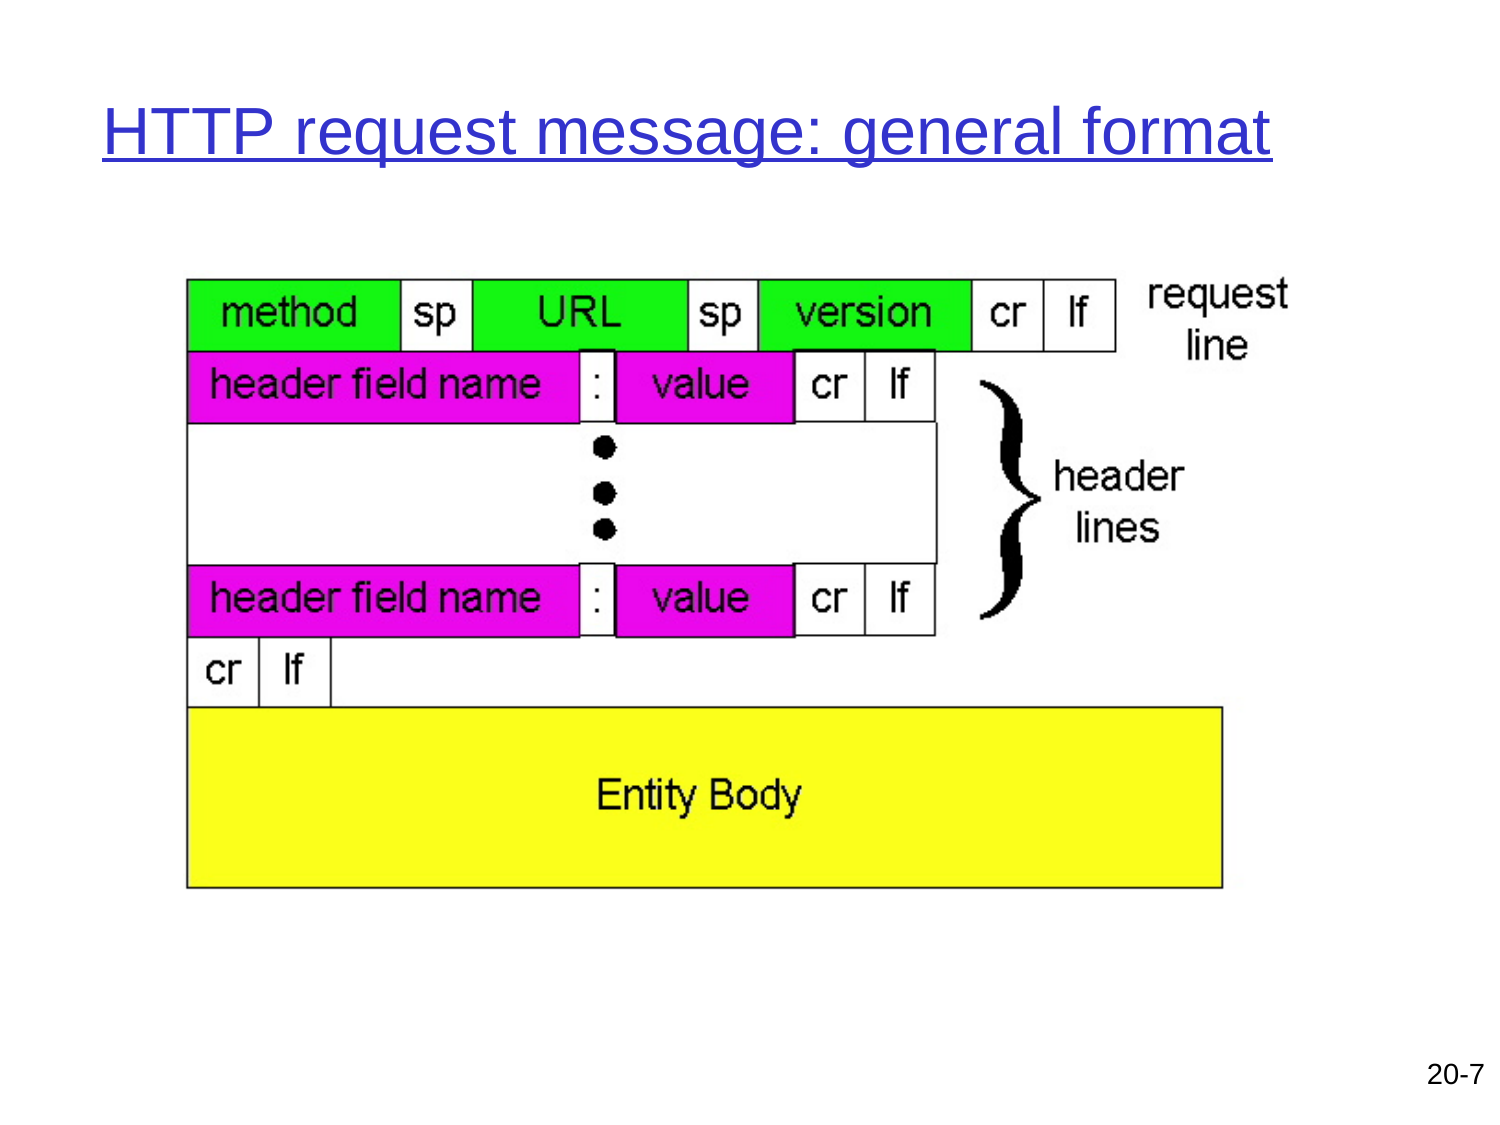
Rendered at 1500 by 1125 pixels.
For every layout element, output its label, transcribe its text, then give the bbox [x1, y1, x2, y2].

title HTTP request message: general format [87, 37, 1363, 225]
picture [183, 270, 1417, 891]
